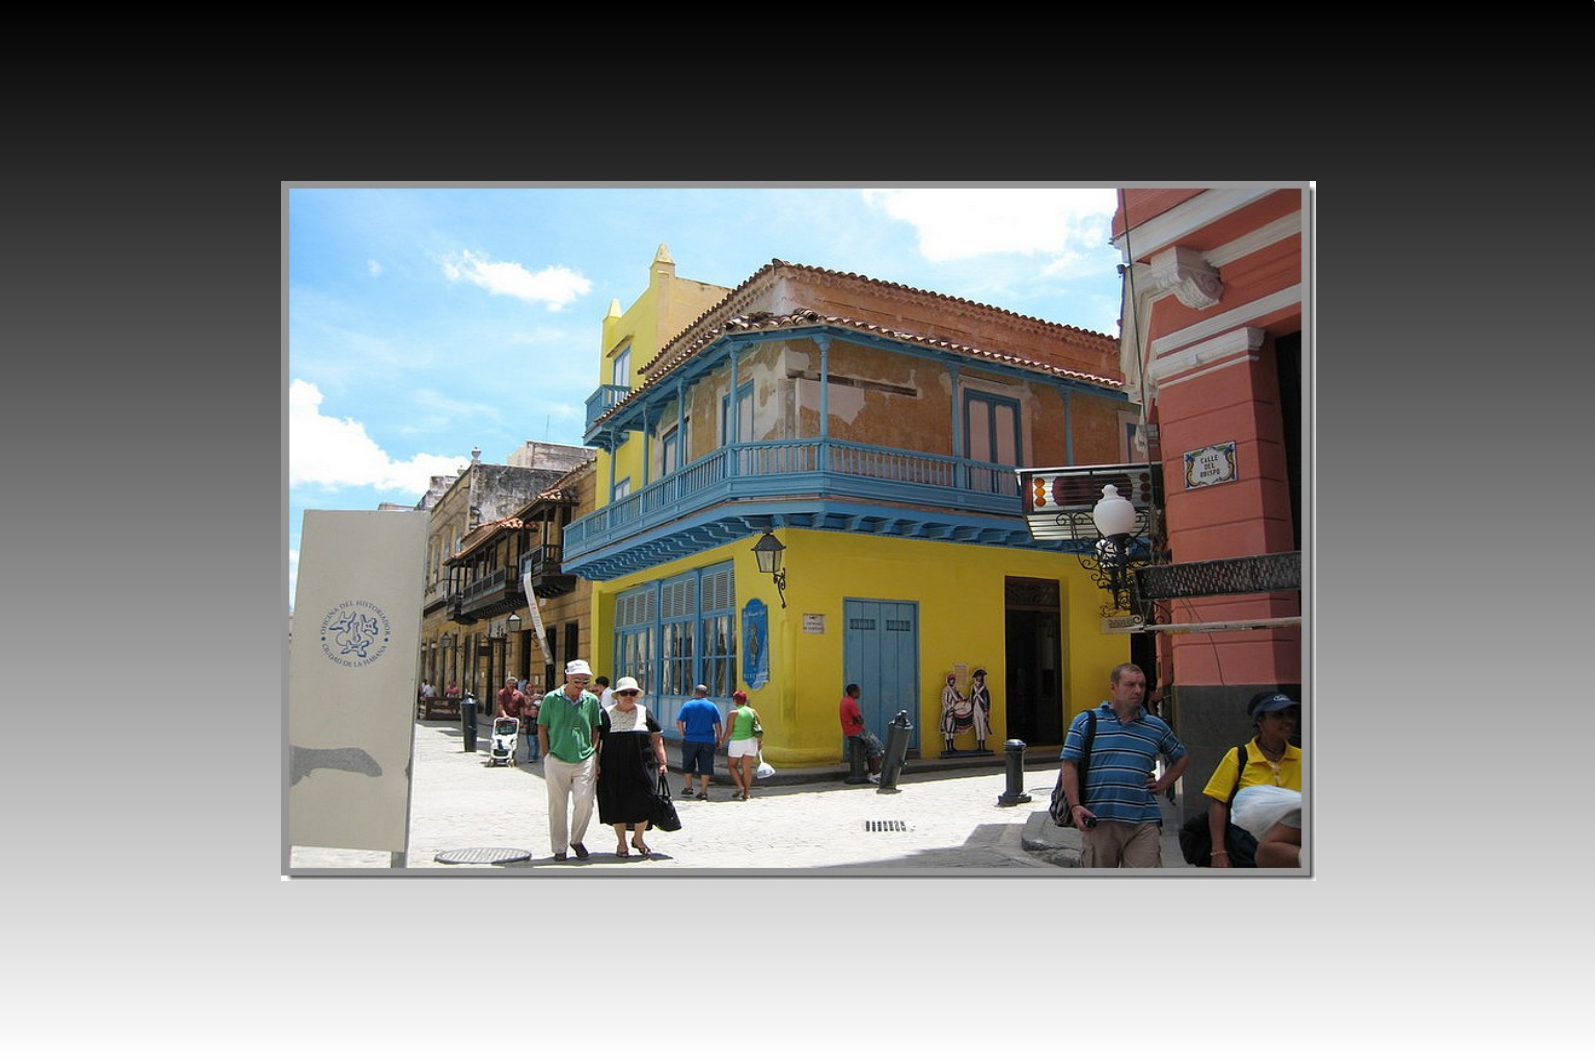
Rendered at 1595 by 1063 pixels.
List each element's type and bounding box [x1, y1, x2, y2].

picture [281, 181, 1316, 881]
